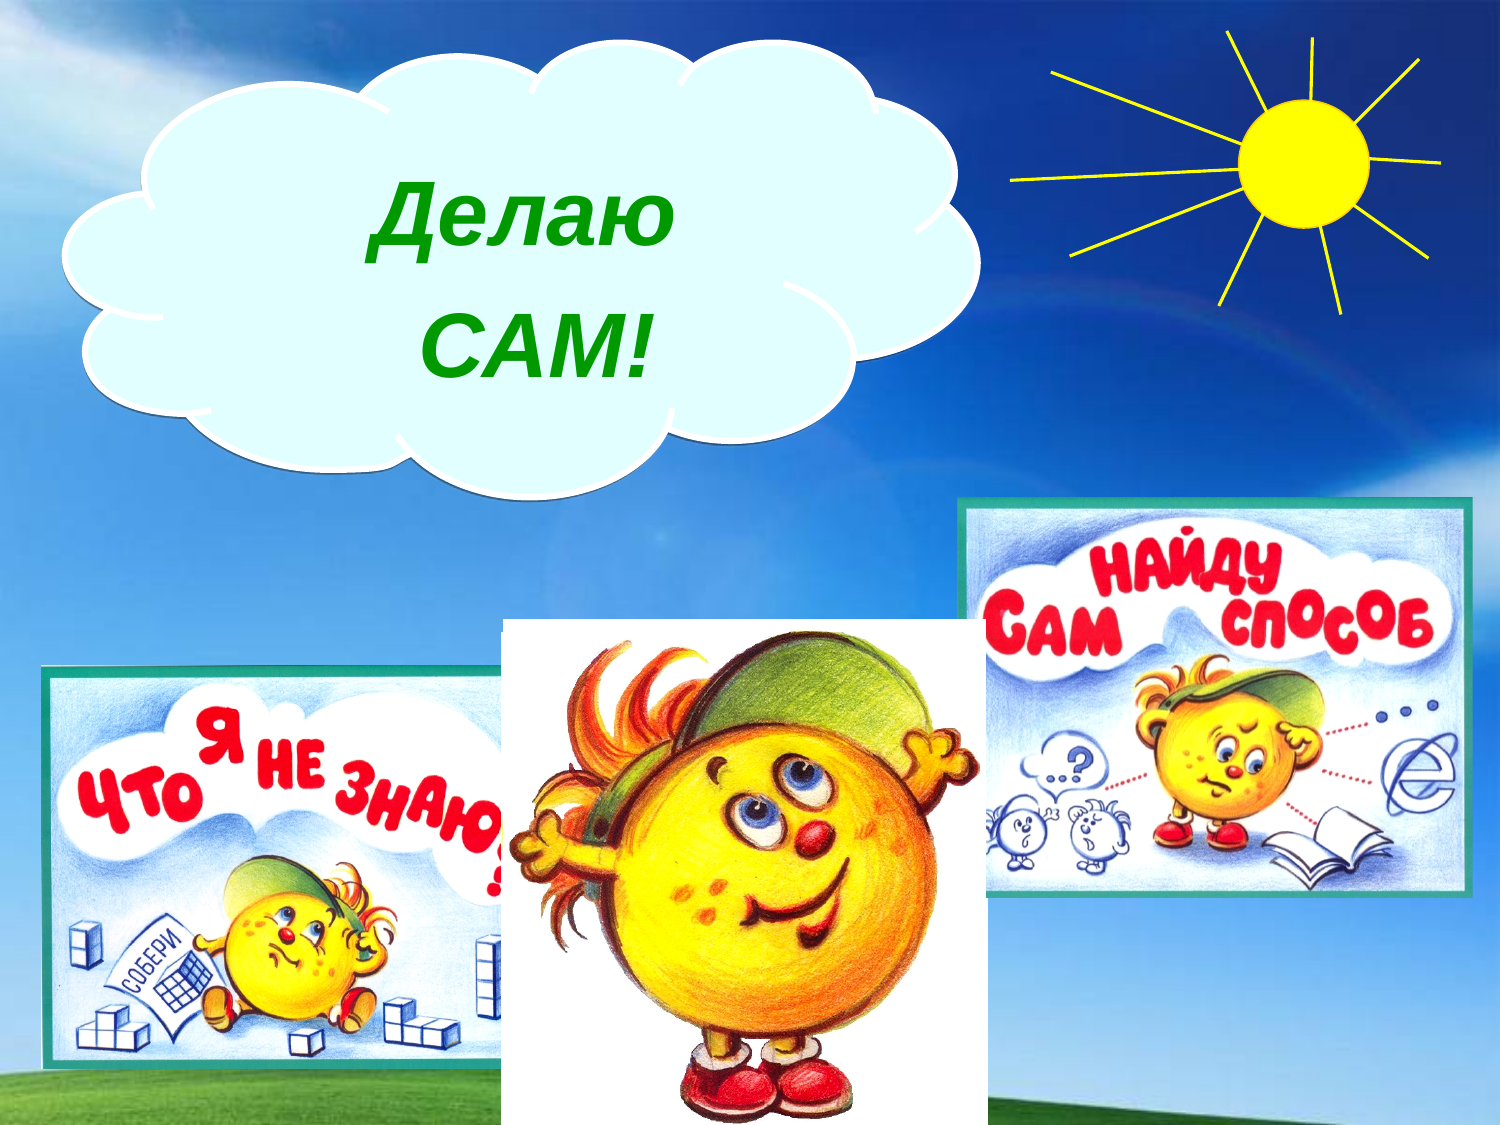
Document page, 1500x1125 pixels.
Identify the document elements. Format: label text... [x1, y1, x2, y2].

text_box [1238, 100, 1370, 229]
text_box [154, 42, 978, 329]
text_box Делаю САМ! [135, 145, 939, 406]
text_box [64, 194, 832, 498]
picture [0, 0, 1500, 1125]
